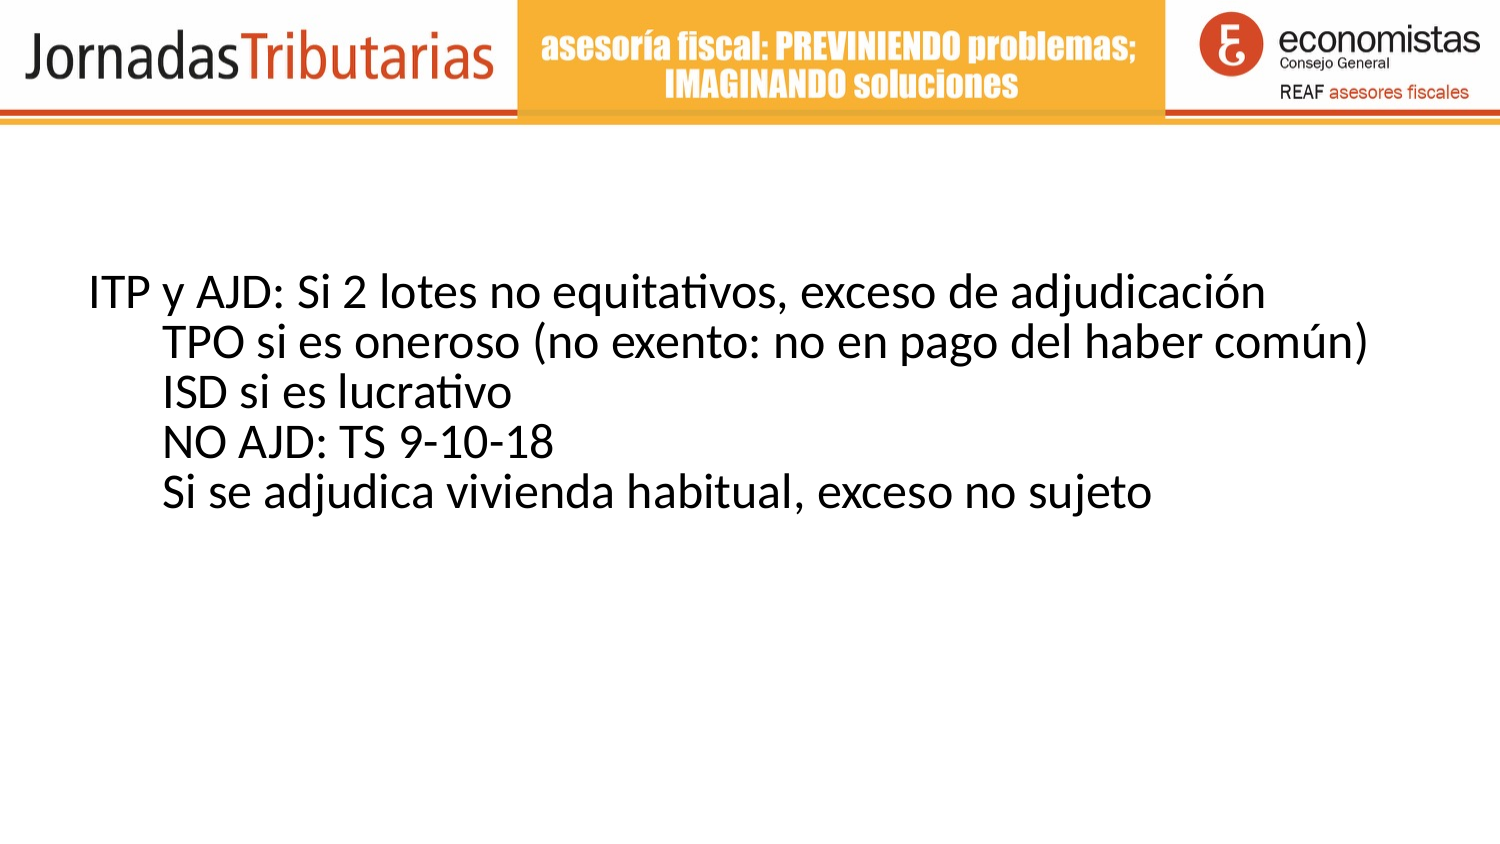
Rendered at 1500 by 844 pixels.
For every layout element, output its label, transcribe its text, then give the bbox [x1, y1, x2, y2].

text_box ITP y AJD: Si 2 lotes no equitativos, exceso de adjudicación TPO si es oneroso (no exento: no en pago del haber común) ISD si es lucrativo NO AJD: TS 9-10-18 Si se adjudica vivienda habitual, exceso no sujeto [0, 113, 1447, 794]
picture [0, 0, 1500, 129]
